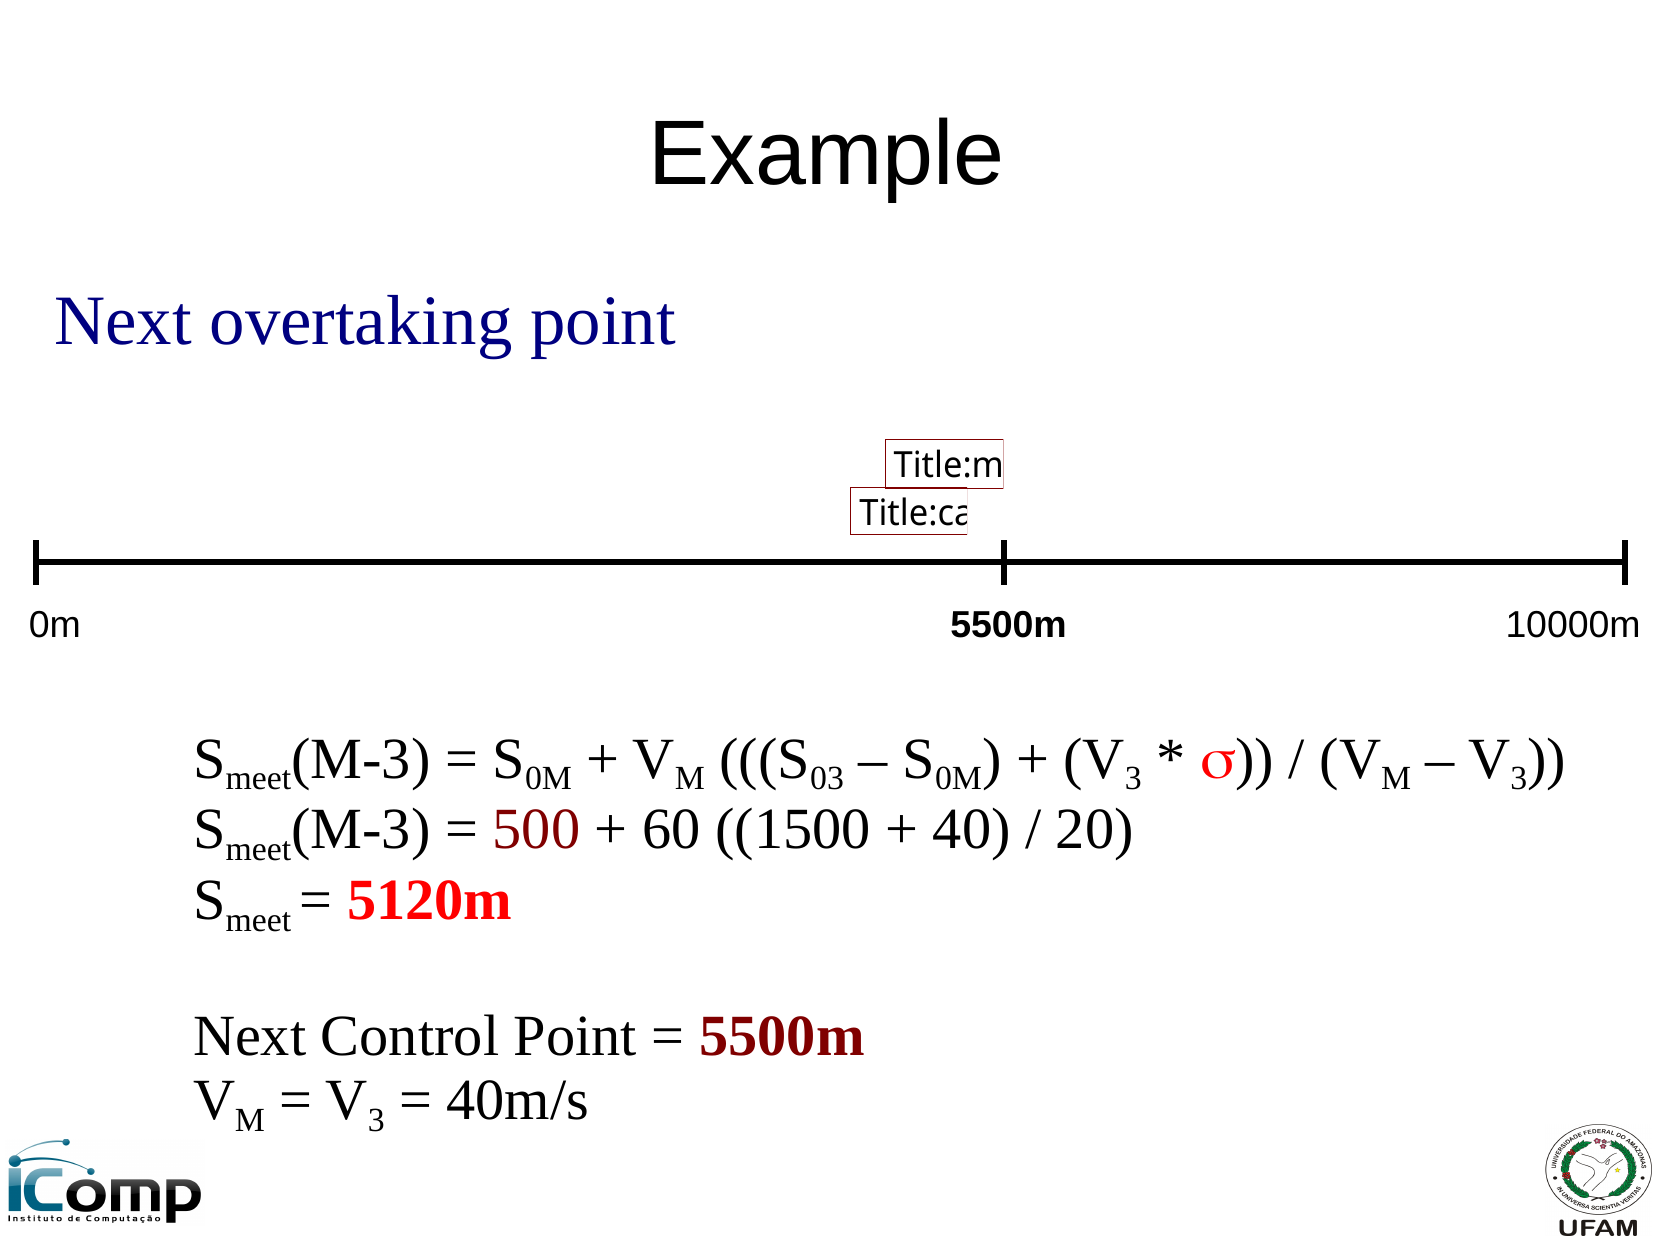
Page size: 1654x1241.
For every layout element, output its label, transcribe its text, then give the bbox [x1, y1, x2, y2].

text_box 10000m [1490, 596, 1654, 654]
picture [5, 1139, 205, 1226]
text_box 5500m [935, 596, 1082, 654]
text_box 0m [14, 596, 96, 654]
picture [848, 436, 1004, 535]
text_box Next overtaking point [39, 274, 692, 368]
title Example [82, 49, 1571, 257]
text_box Smeet(M-3) = S0M + VM (((S03 – S0M) + (V3 * s)) / (VM – V3)) Smeet(M-3) = 500 + 60 ((1500 + 40) / 20) Smeet = 5120m Next Control Point = 5500m VM = V3 = 40m/s [178, 718, 1582, 1154]
picture [1545, 1124, 1652, 1236]
